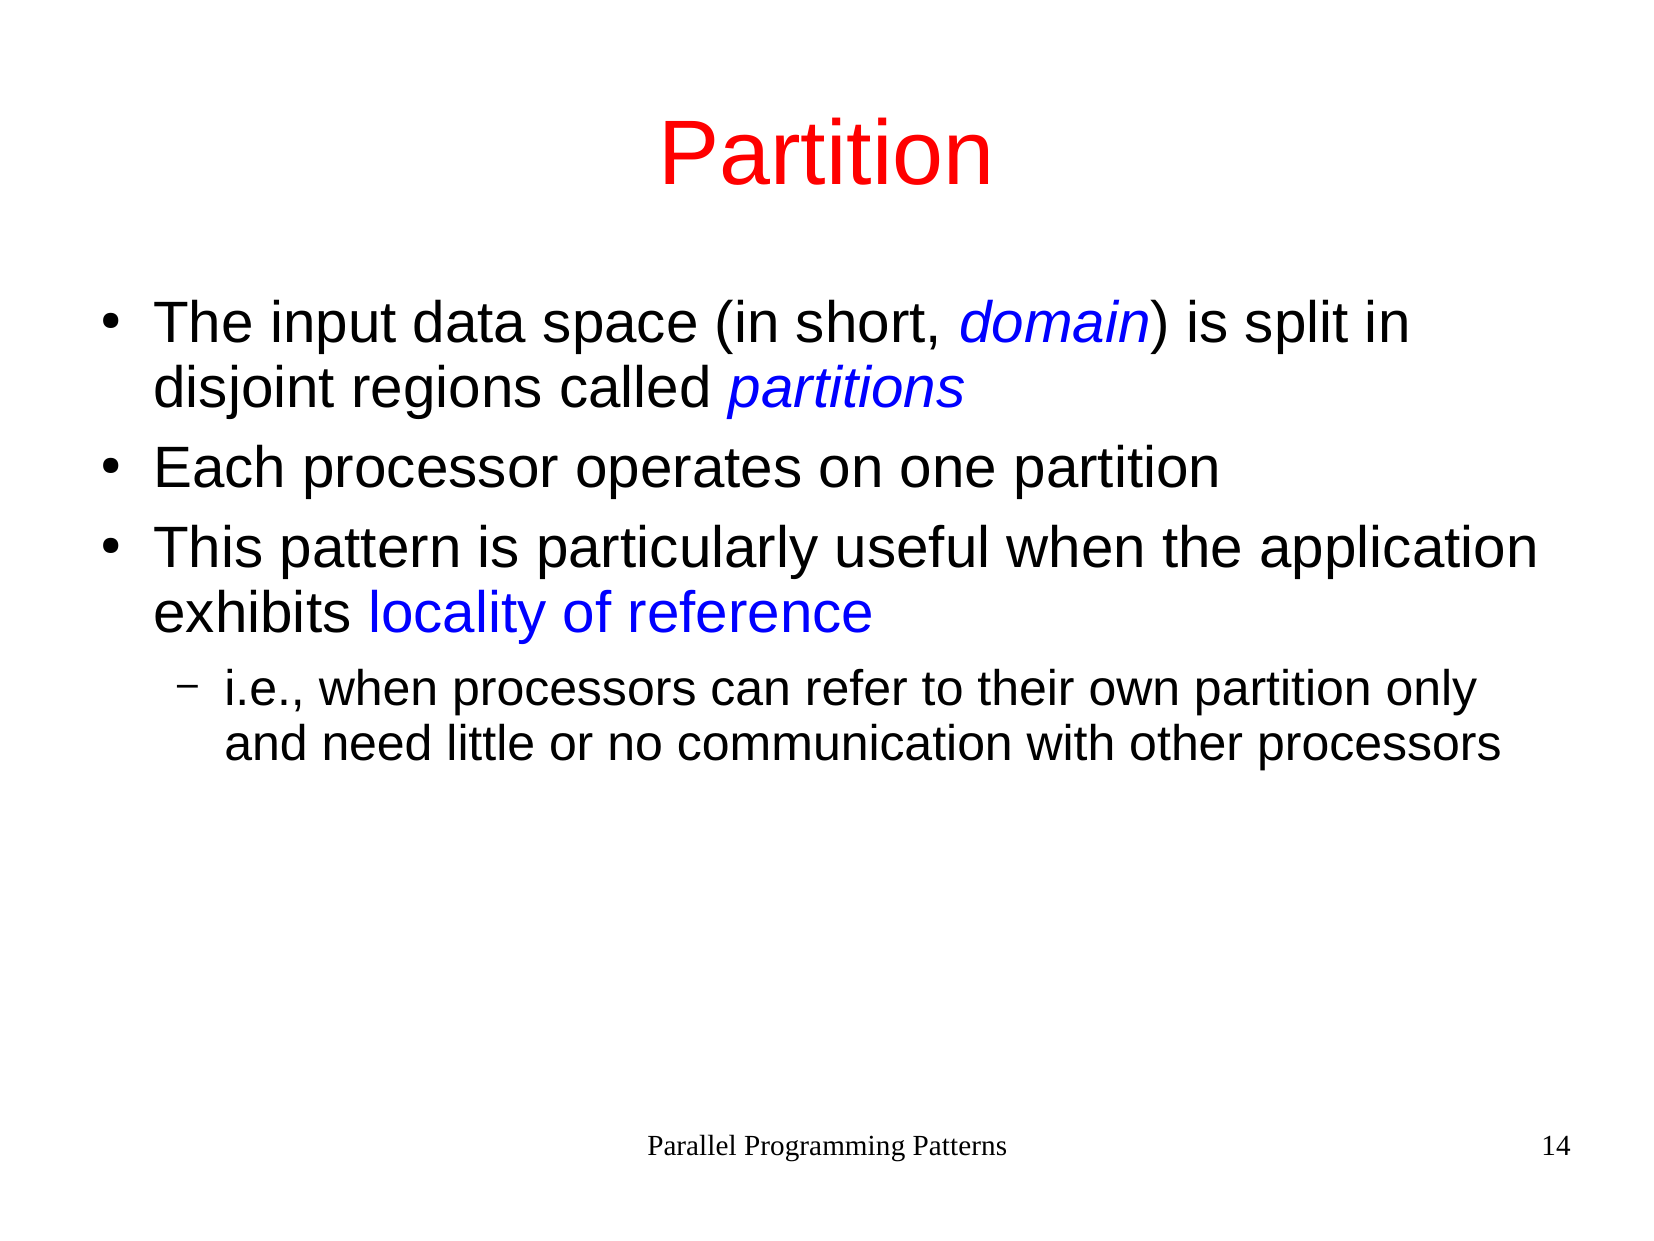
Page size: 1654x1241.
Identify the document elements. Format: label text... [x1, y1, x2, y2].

title Partition [82, 49, 1571, 257]
list The input data space (in short, domain) is split in disjoint regions called partitions Each processor operates on one partition This pattern is particularly useful when the application exhibits locality of reference i.e., when processors can refer to their own partition only and need little or no communication with other processors [82, 290, 1571, 1109]
